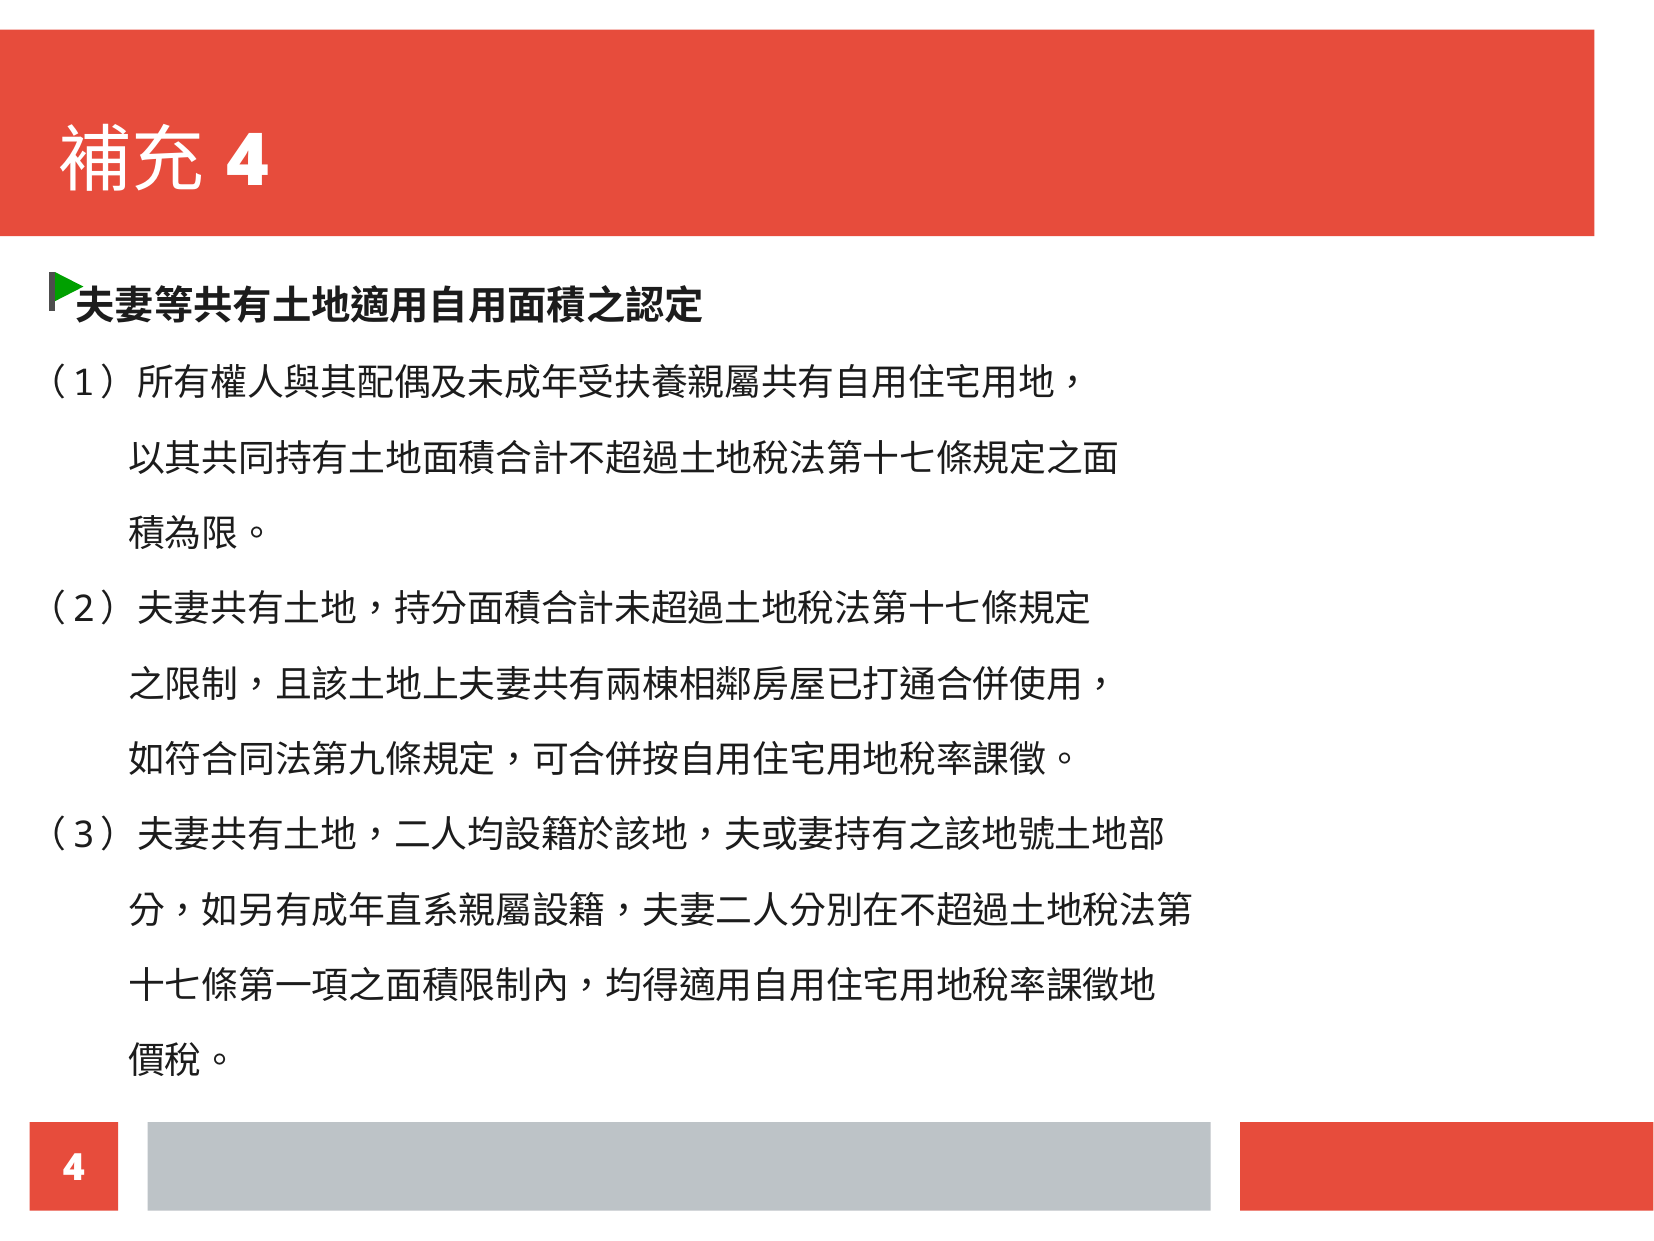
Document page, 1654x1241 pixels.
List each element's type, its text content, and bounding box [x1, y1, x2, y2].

picture [47, 271, 85, 313]
title 補充4 [59, 59, 1595, 207]
list 夫妻等共有土地適用自用面積之認定 （1）所有權人與其配偶及未成年受扶養親屬共有自用住宅用地， 以其共同持有土地面積合計不超過土地稅法第十七條規定之面 積為限。 （2）夫妻共有土地，持分面積合計未超過土地稅法第十七條規定 之限制，且該土地上夫妻共有兩棟相鄰房屋已打通合併使用， 如符合同法第九條規定，可合併按自用住宅用地稅率課徵。 （3）夫妻共有土地，二人均設籍於該地，夫或妻持有之該地號土地部 分，如另有成年直系親屬設籍，夫妻二人分別在不超過土地稅法第 十七條第一項之面積限制內，均得適用自用住宅用地稅率課徵地 價稅。 [29, 265, 1583, 1087]
